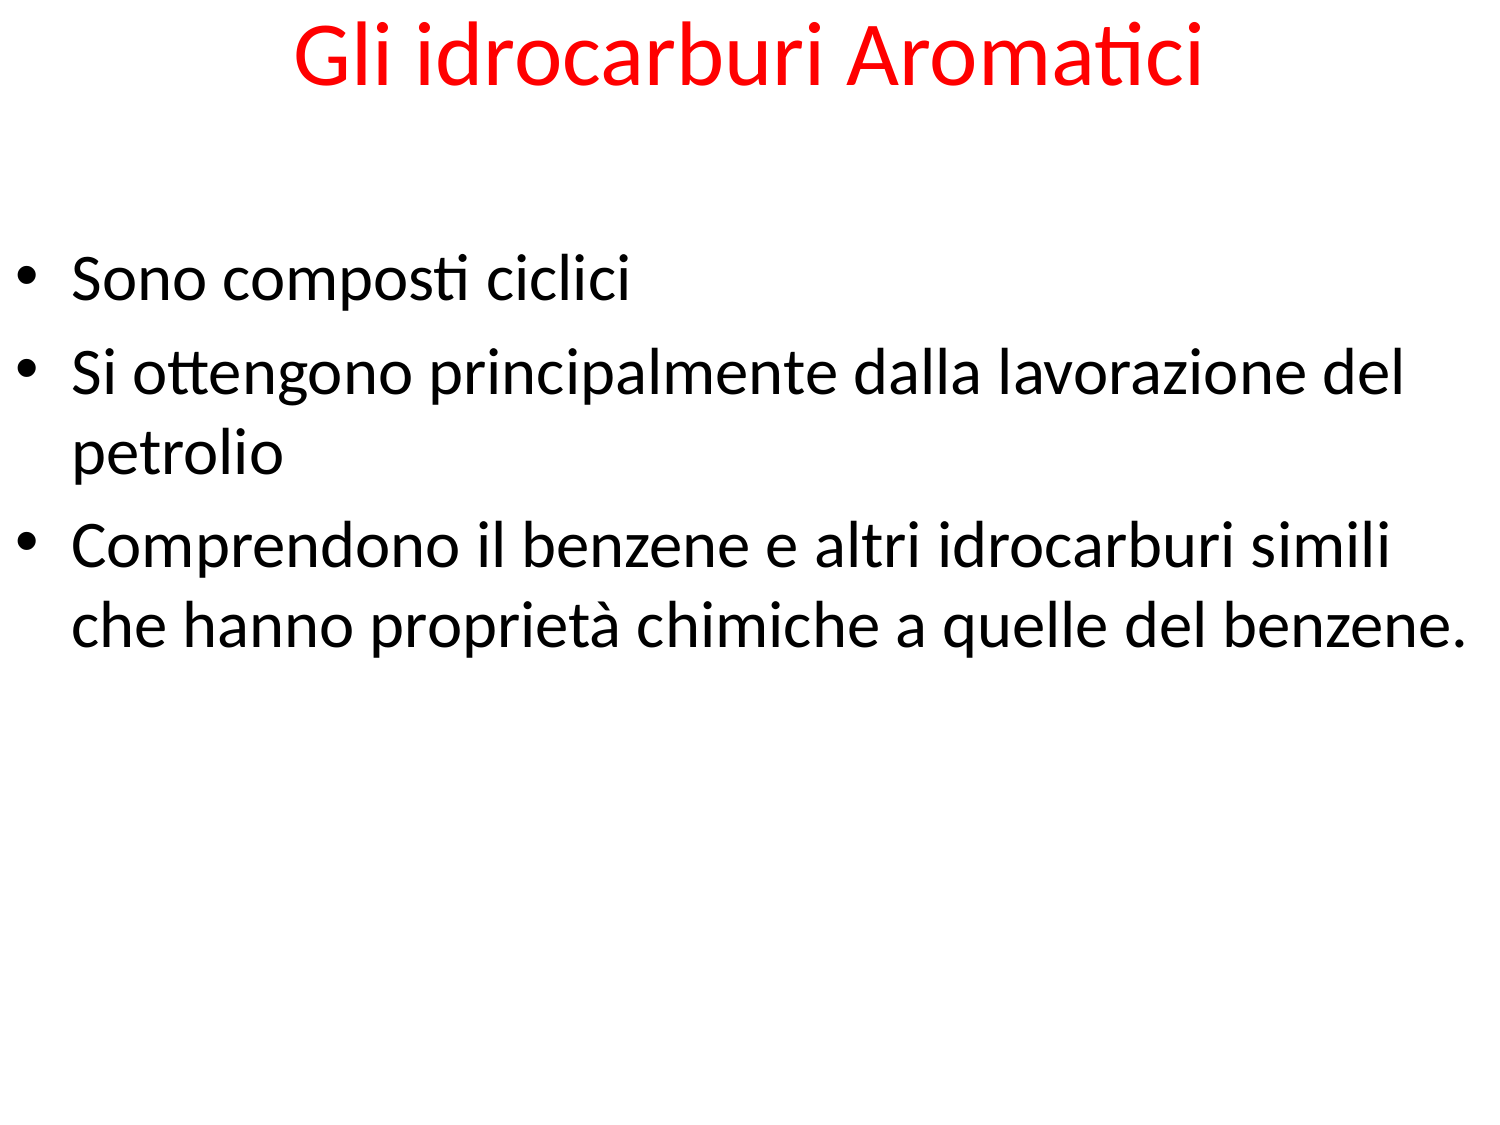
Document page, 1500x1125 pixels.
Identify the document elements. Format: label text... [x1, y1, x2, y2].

list Sono composti ciclici Si ottengono principalmente dalla lavorazione del petrolio Comprendono il benzene e altri idrocarburi simili che hanno proprietà chimiche a quelle del benzene. [0, 226, 1500, 970]
title Gli idrocarburi Aromatici [75, 0, 1425, 143]
